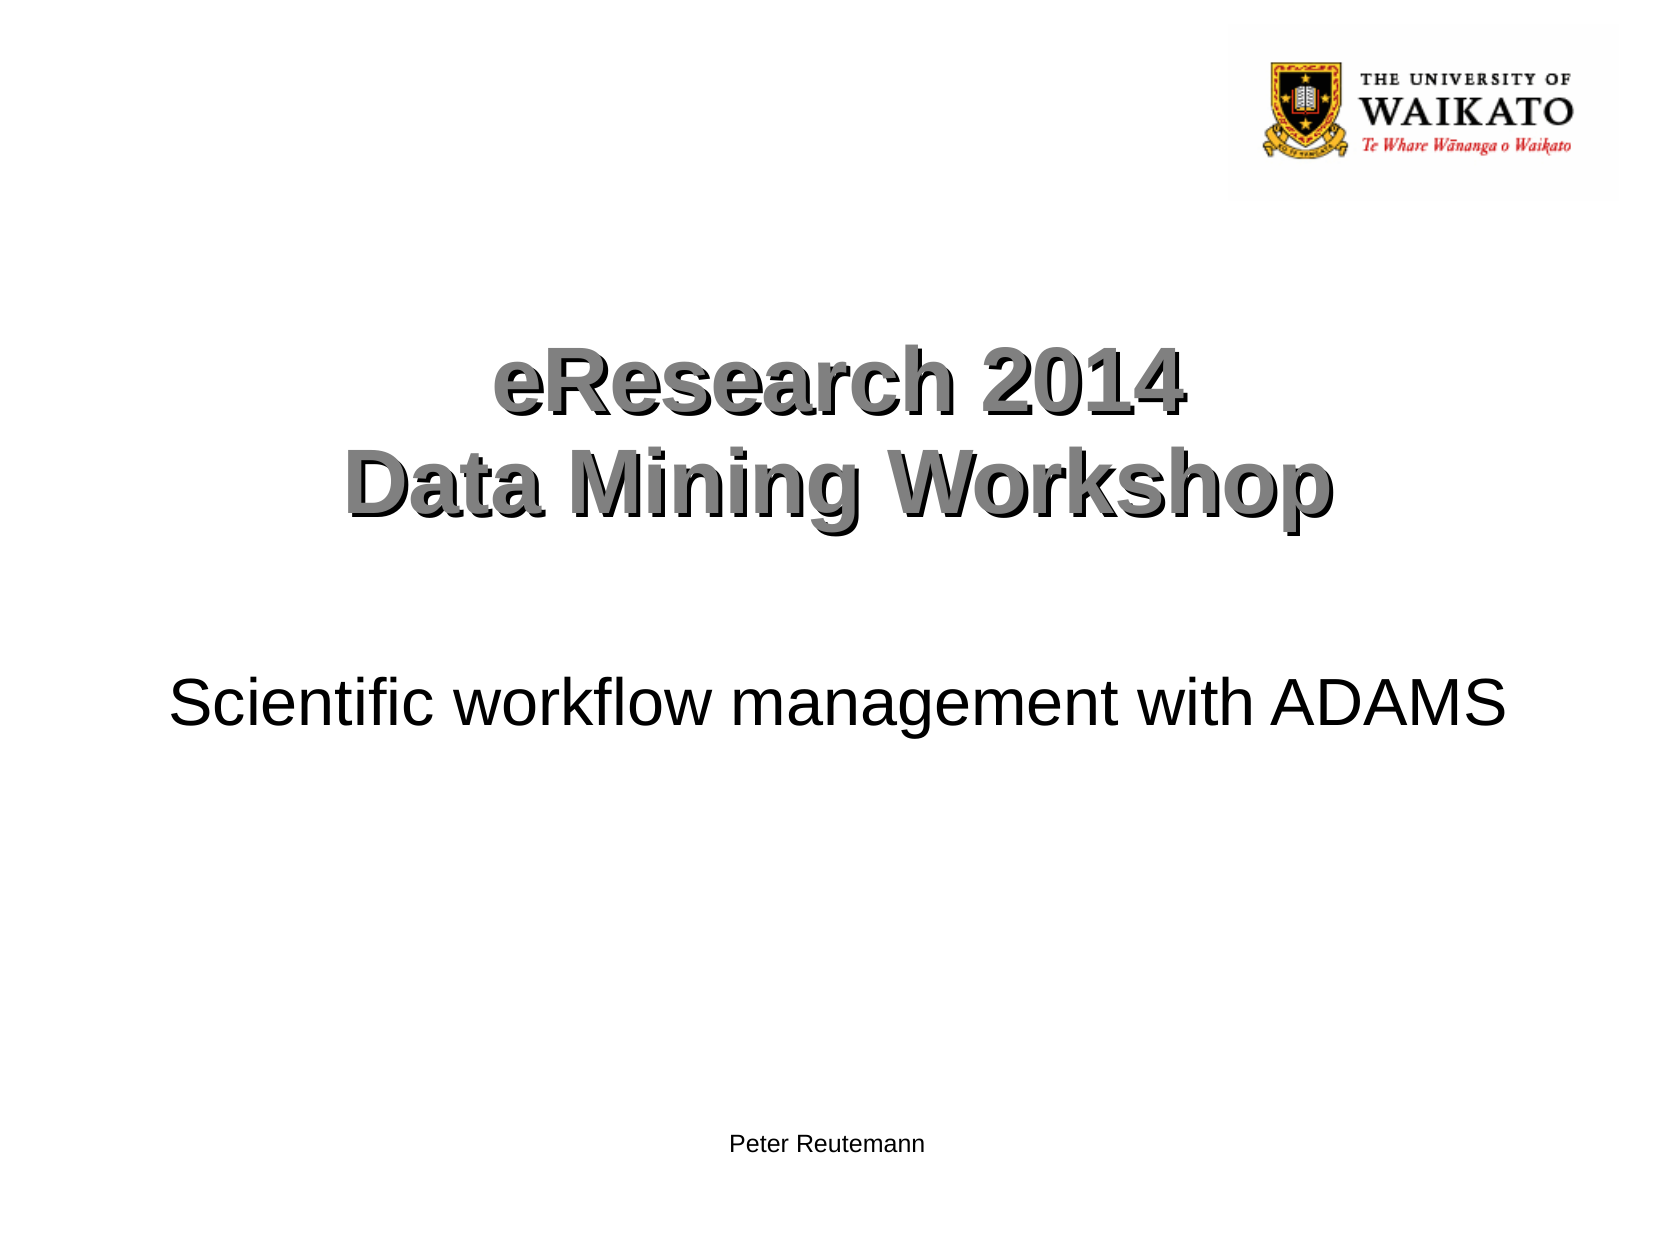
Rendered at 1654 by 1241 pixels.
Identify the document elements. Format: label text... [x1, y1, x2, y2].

subtitle Scientific workflow management with ADAMS [94, 590, 1583, 741]
picture [1228, 24, 1619, 201]
title eResearch 2014 Data Mining Workshop [94, 326, 1583, 535]
